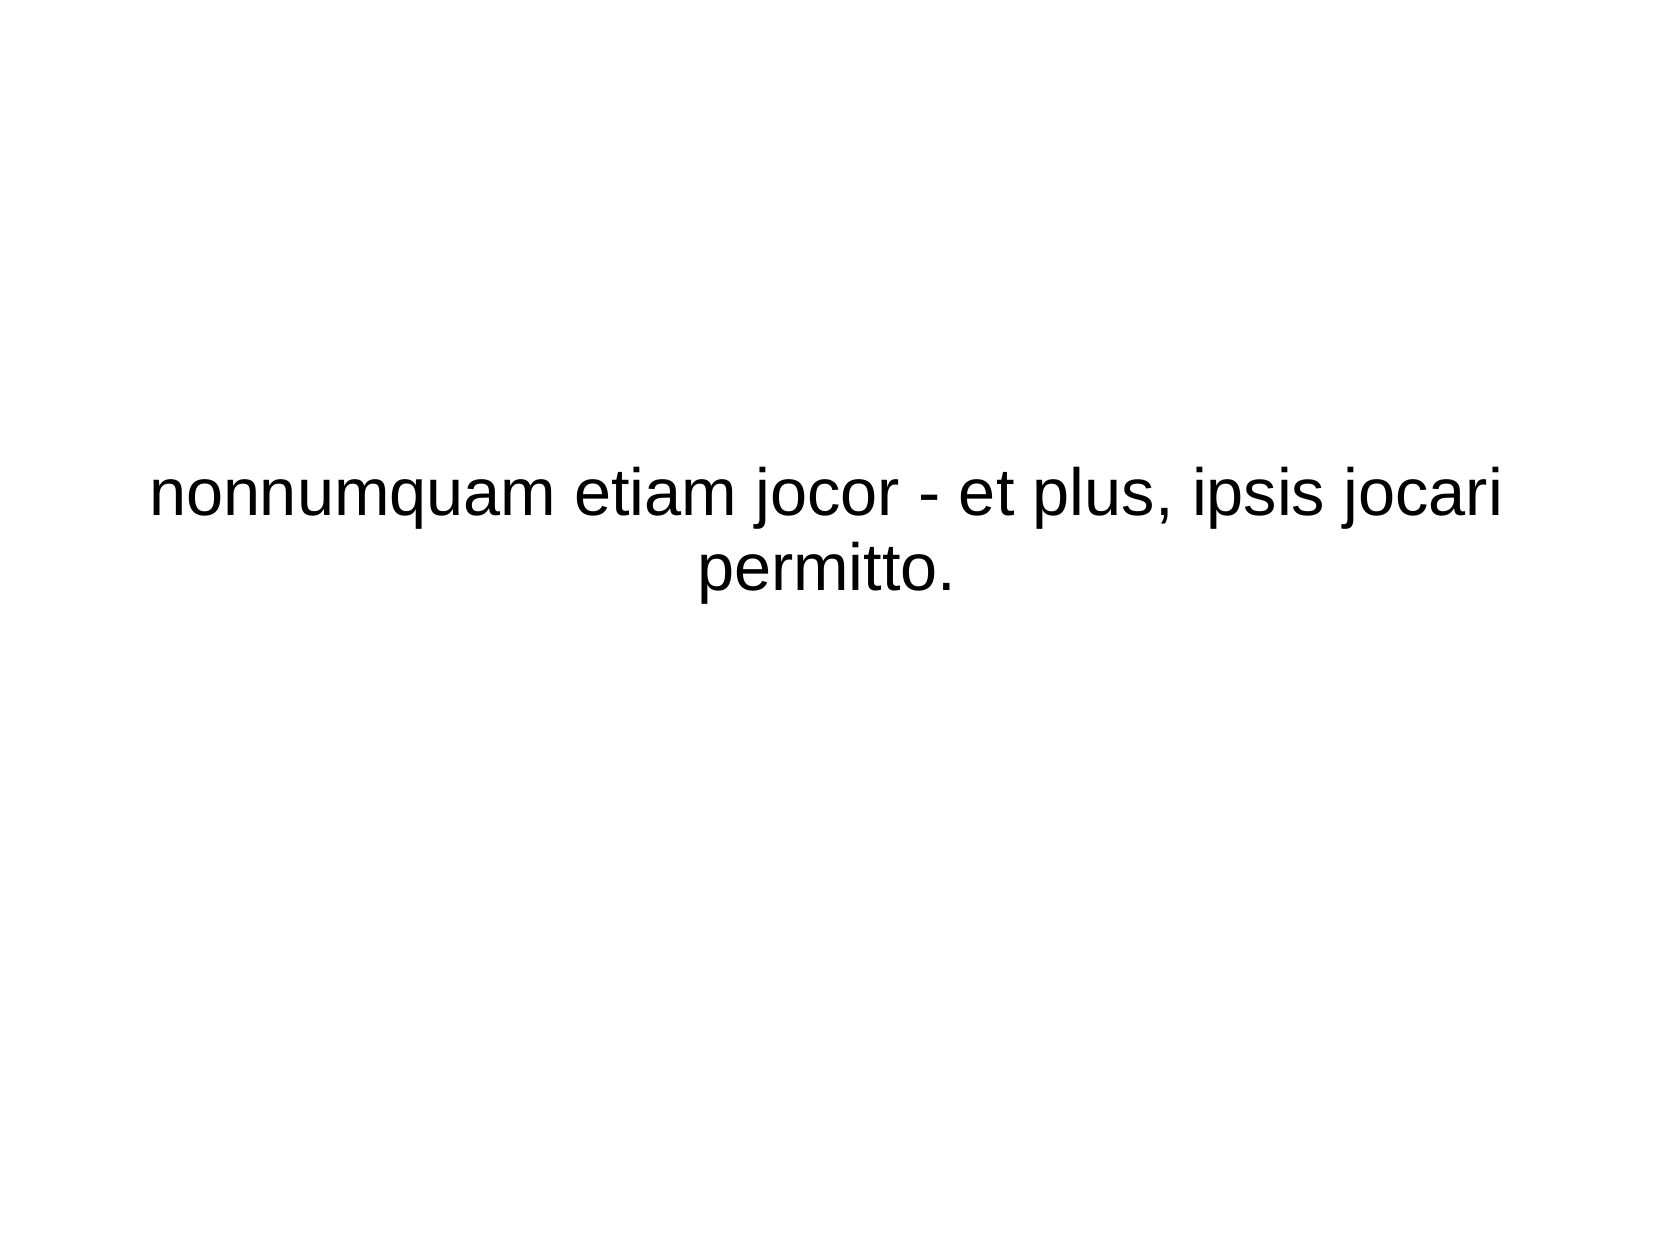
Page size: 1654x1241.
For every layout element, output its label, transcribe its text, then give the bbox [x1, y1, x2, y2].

subtitle nonnumquam etiam jocor - et plus, ipsis jocari permitto. [82, 49, 1571, 1010]
